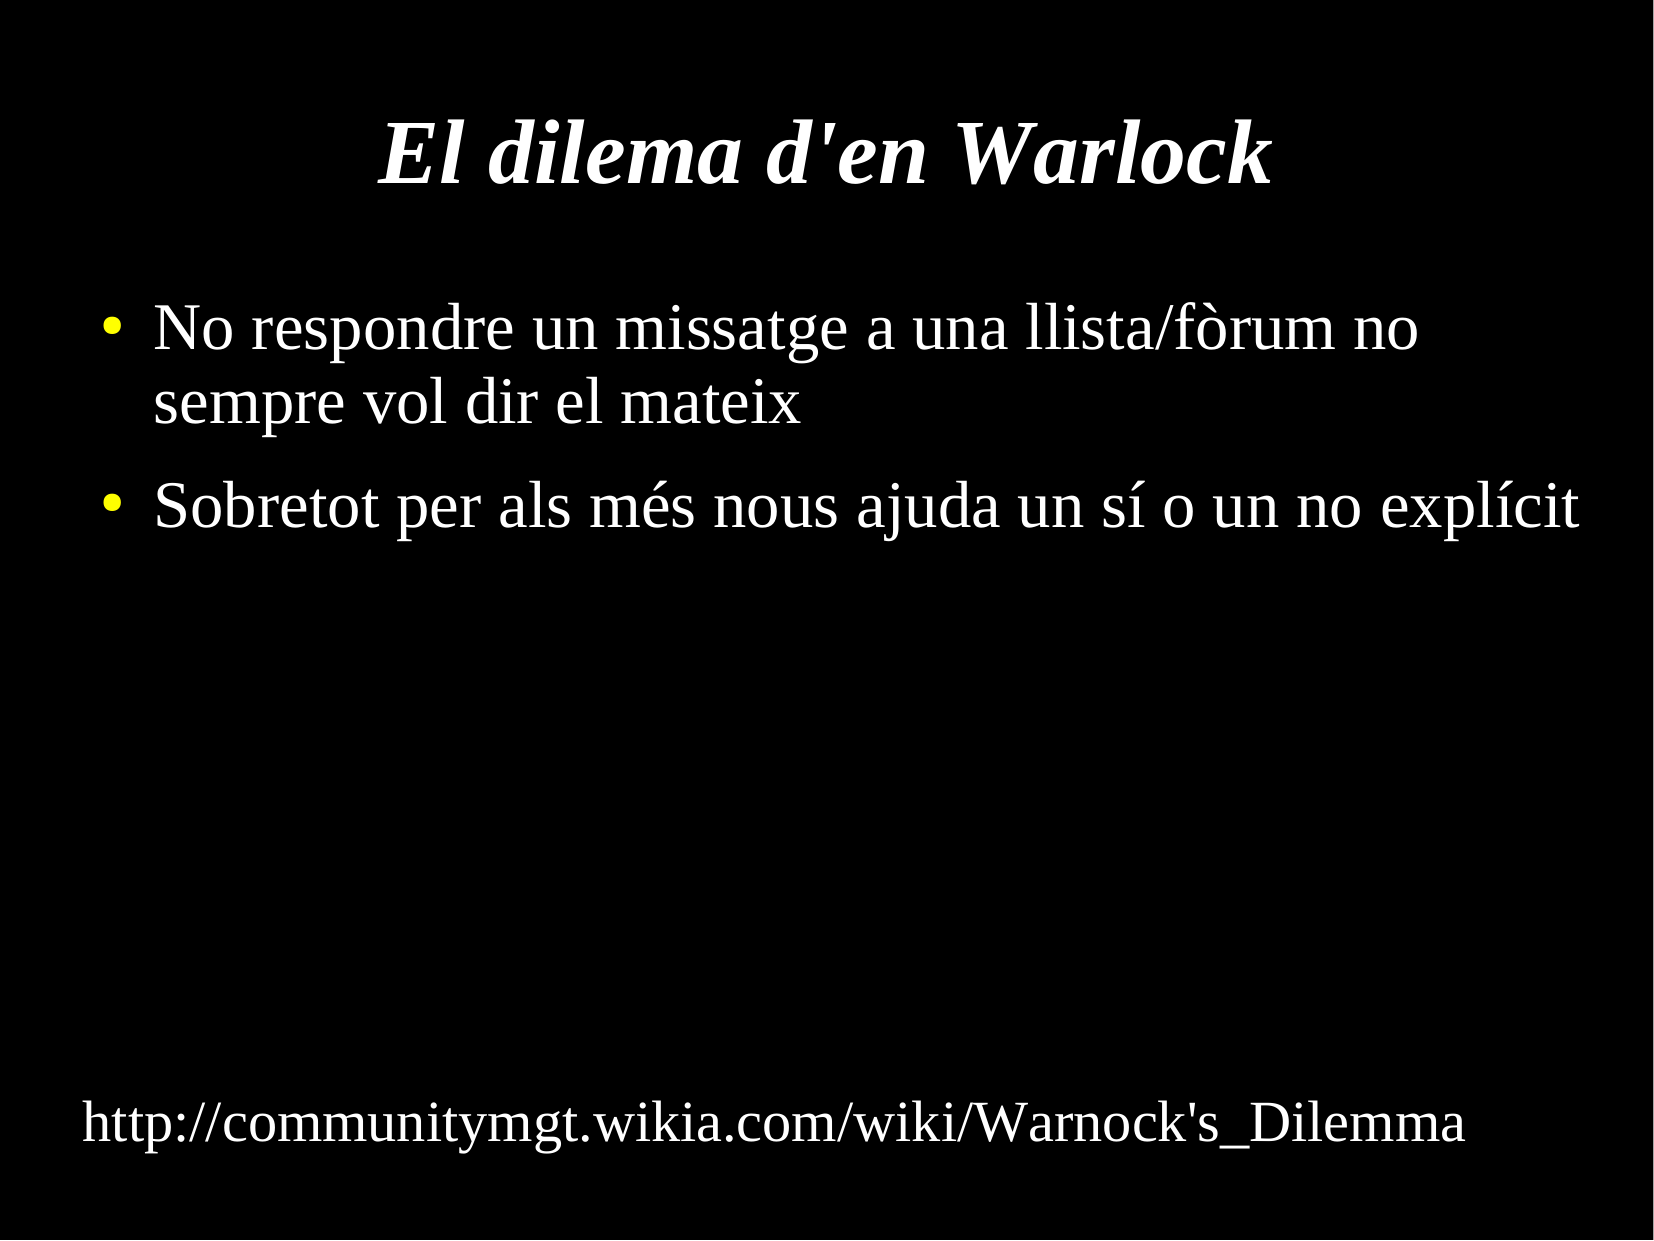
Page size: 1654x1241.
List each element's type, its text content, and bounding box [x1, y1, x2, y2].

title El dilema d'en Warlock [82, 56, 1571, 250]
list No respondre un missatge a una llista/fòrum no sempre vol dir el mateix Sobretot per als més nous ajuda un sí o un no explícit http://communitymgt.wikia.com/wiki/Warnock's_Dilemma [82, 290, 1625, 1154]
